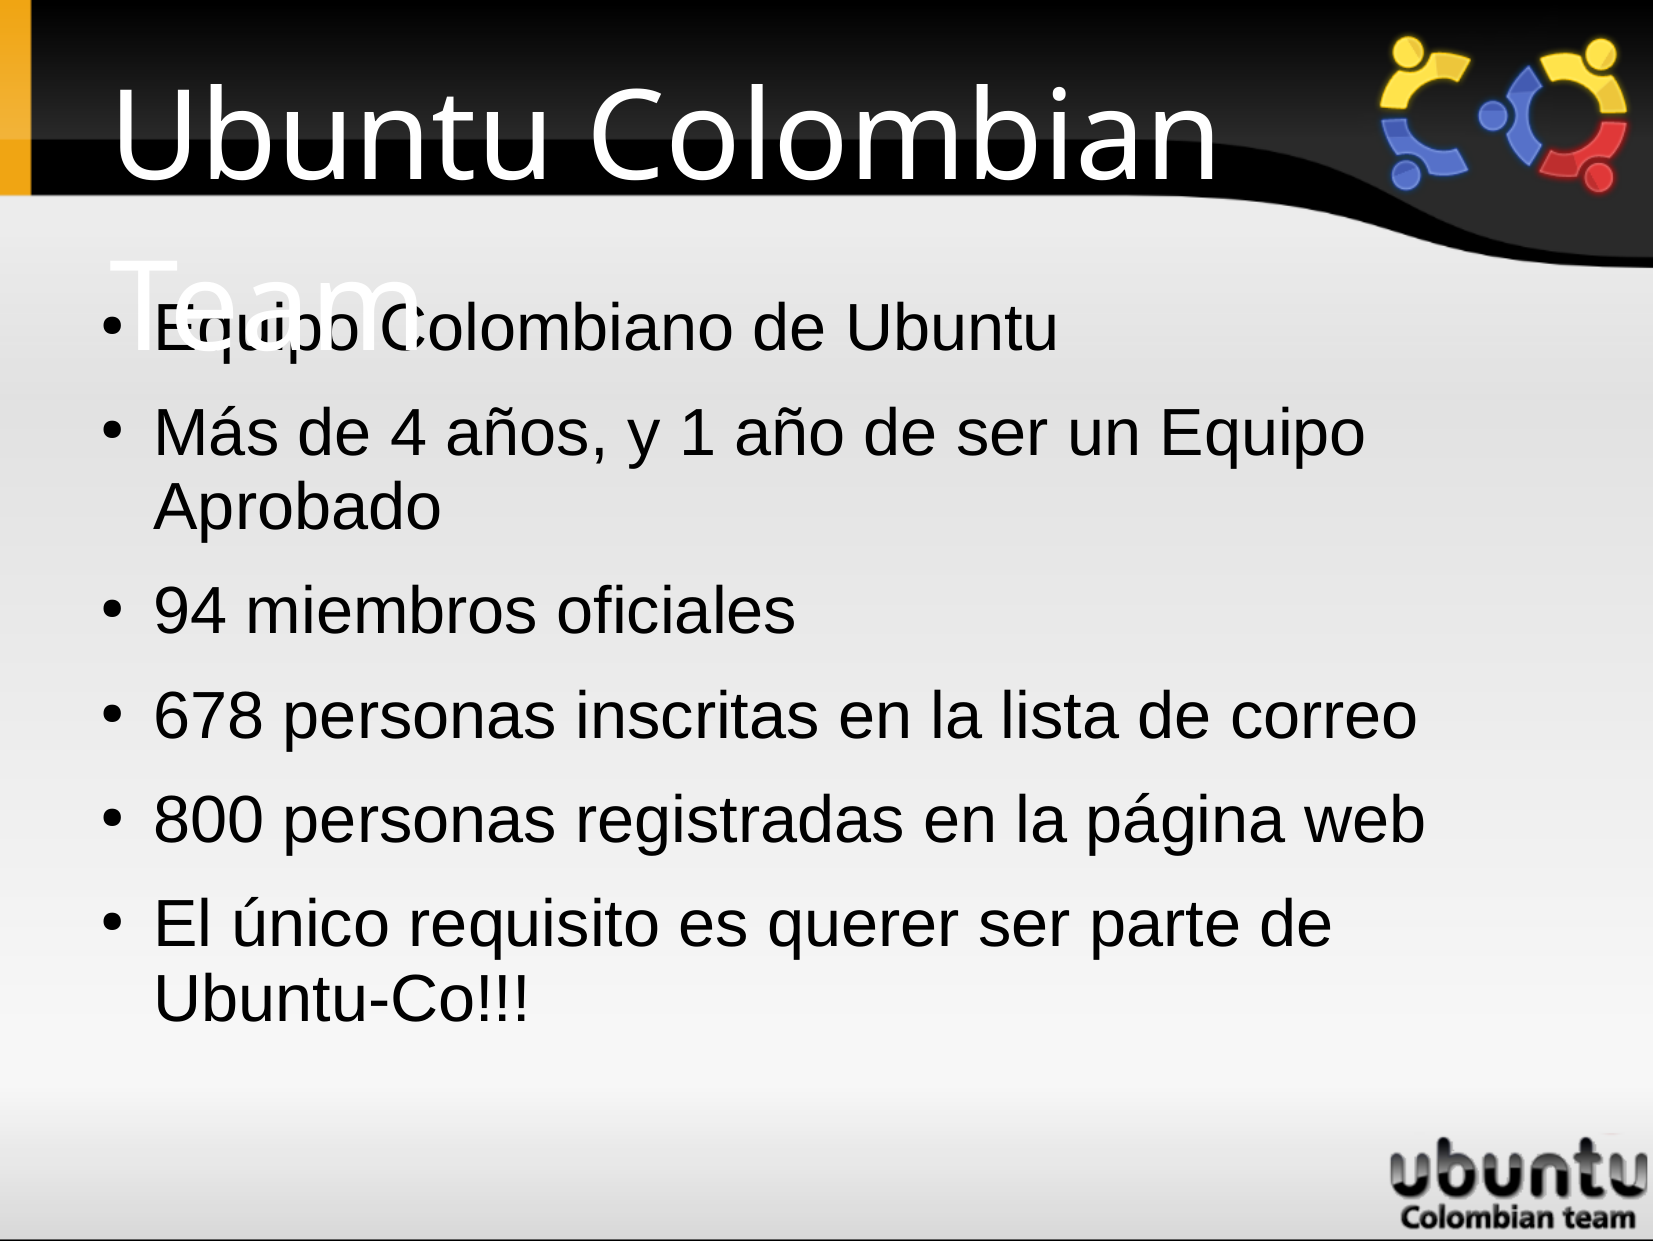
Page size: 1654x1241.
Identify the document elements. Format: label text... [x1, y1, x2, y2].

picture [0, 0, 1653, 1241]
list Equipo Colombiano de Ubuntu Más de 4 años, y 1 año de ser un Equipo Aprobado 94 miembros oficiales 678 personas inscritas en la lista de correo 800 personas registradas en la página web El único requisito es querer ser parte de Ubuntu-Co!!! [82, 290, 1571, 1109]
text_box Ubuntu Colombian Team [94, 38, 1300, 178]
